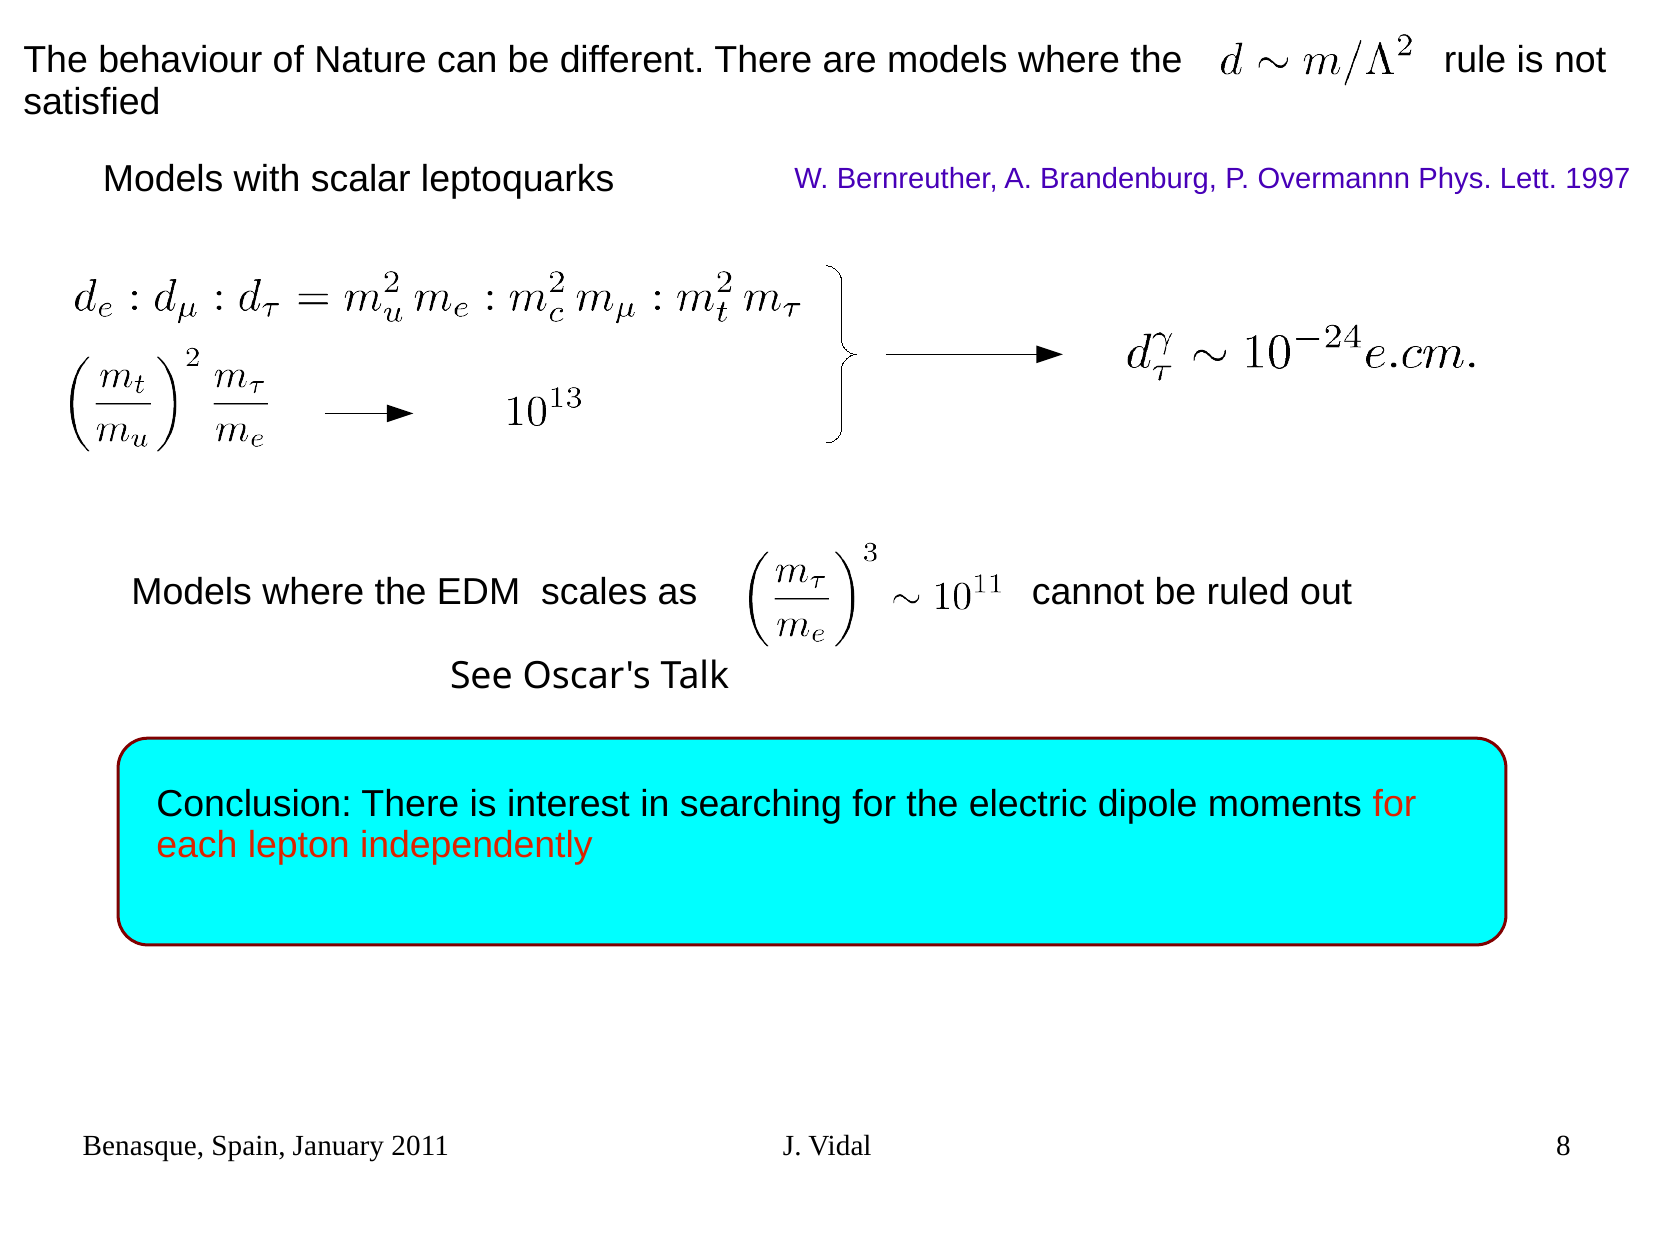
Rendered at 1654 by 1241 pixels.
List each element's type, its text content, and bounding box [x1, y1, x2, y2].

text_box The behaviour of Nature can be different. There are models where the rule is not satisfied [8, 31, 1625, 131]
text_box Models with scalar leptoquarks [88, 149, 639, 207]
picture [1216, 30, 1418, 89]
text_box See Oscar's Talk [435, 640, 768, 715]
text_box W. Bernreuther, A. Brandenburg, P. Overmannn Phys. Lett. 1997 [779, 147, 1654, 205]
text_box Conclusion: There is interest in searching for the electric dipole moments for each lepton independently [141, 774, 1477, 874]
text_box Models where the EDM scales as cannot be ruled out [1006, 563, 1389, 621]
text_box Models where the EDM scales as cannot be ruled out [116, 563, 738, 621]
picture [1122, 320, 1482, 384]
picture [738, 539, 1006, 650]
picture [70, 267, 806, 325]
text_box [118, 738, 1506, 945]
picture [59, 344, 272, 455]
picture [501, 383, 588, 431]
